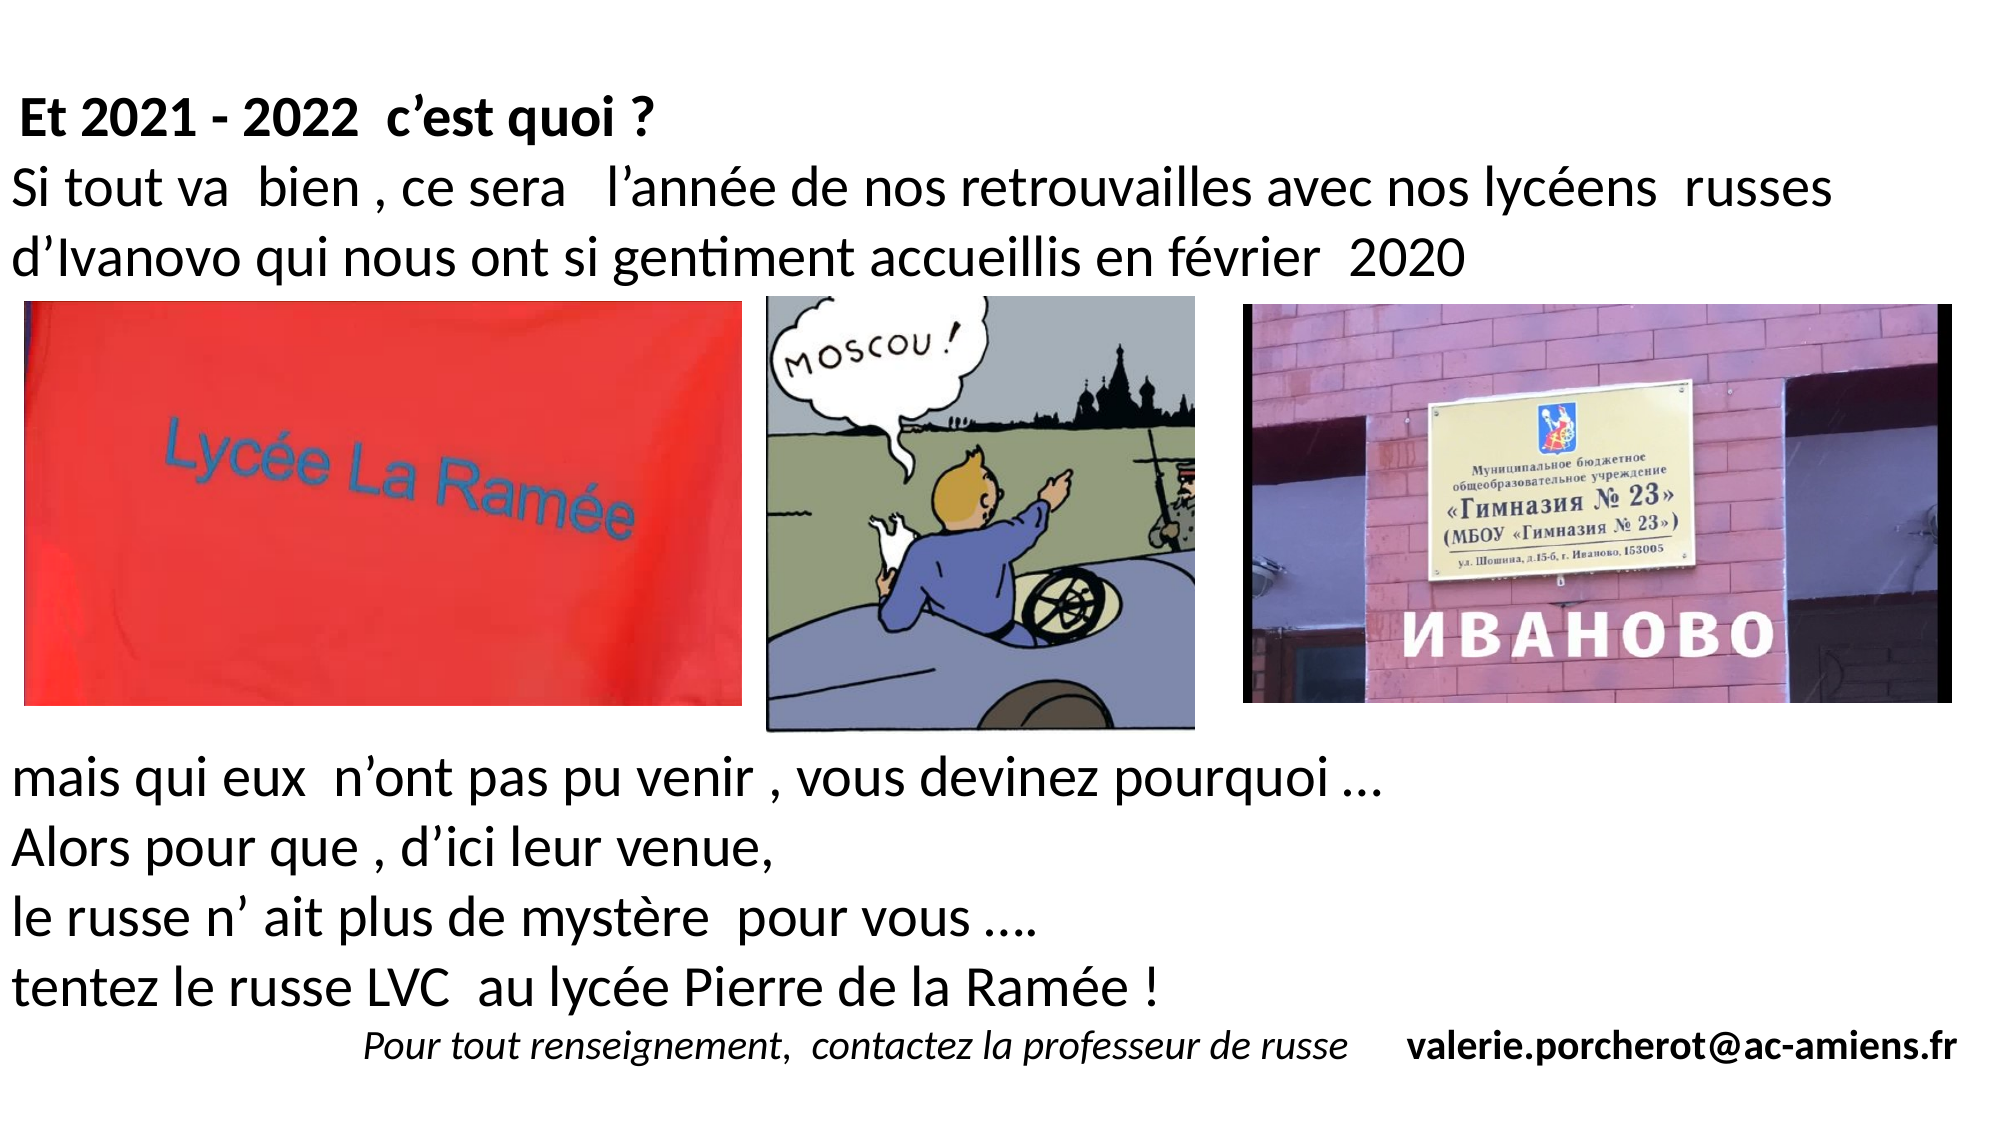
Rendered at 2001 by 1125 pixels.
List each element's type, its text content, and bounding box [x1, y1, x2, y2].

picture [24, 302, 742, 706]
text_box Et 2021 - 2022 c’est quoi ? Si tout va bien , ce sera l’année de nos retrouvailles avec nos lycéens russes d’Ivanovo qui nous ont si gentiment accueillis en février 2020 mais qui eux n’ont pas pu venir , vous devinez pourquoi … Alors pour que , d’ici leur venue, le russe n’ ait plus de mystère pour vous …. tentez le russe LVC au lycée Pierre de la Ramée ! Pour tout renseignement, contactez la professeur de russe valerie.porcherot@ac-amiens.fr [0, 70, 2000, 1125]
picture [1243, 304, 1952, 703]
picture [766, 297, 1195, 735]
